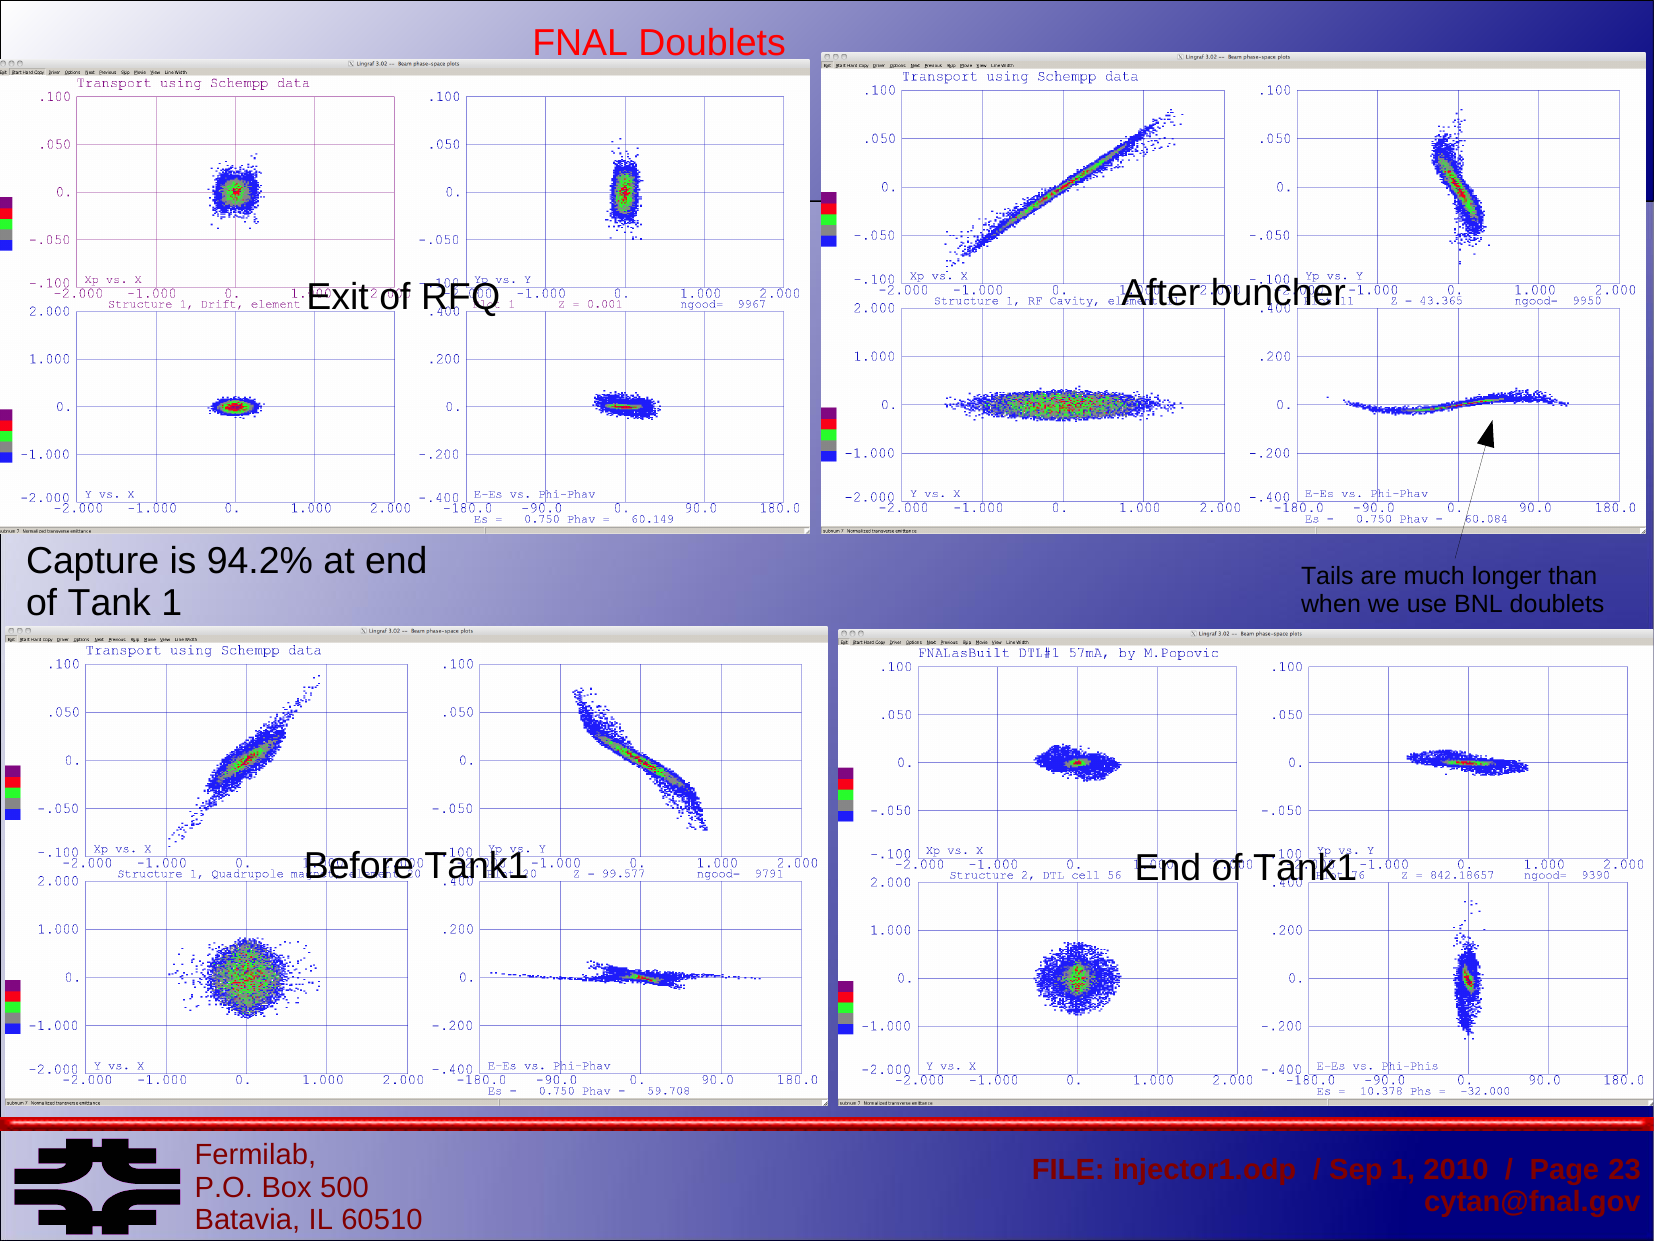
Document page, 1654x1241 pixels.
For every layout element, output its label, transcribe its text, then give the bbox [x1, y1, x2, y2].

text_box FNAL Doublets [517, 15, 901, 72]
text_box Tails are much longer than when we use BNL doublets [1286, 555, 1654, 626]
picture [0, 52, 1654, 1241]
text_box Capture is 94.2% at end of Tank 1 [11, 532, 451, 631]
